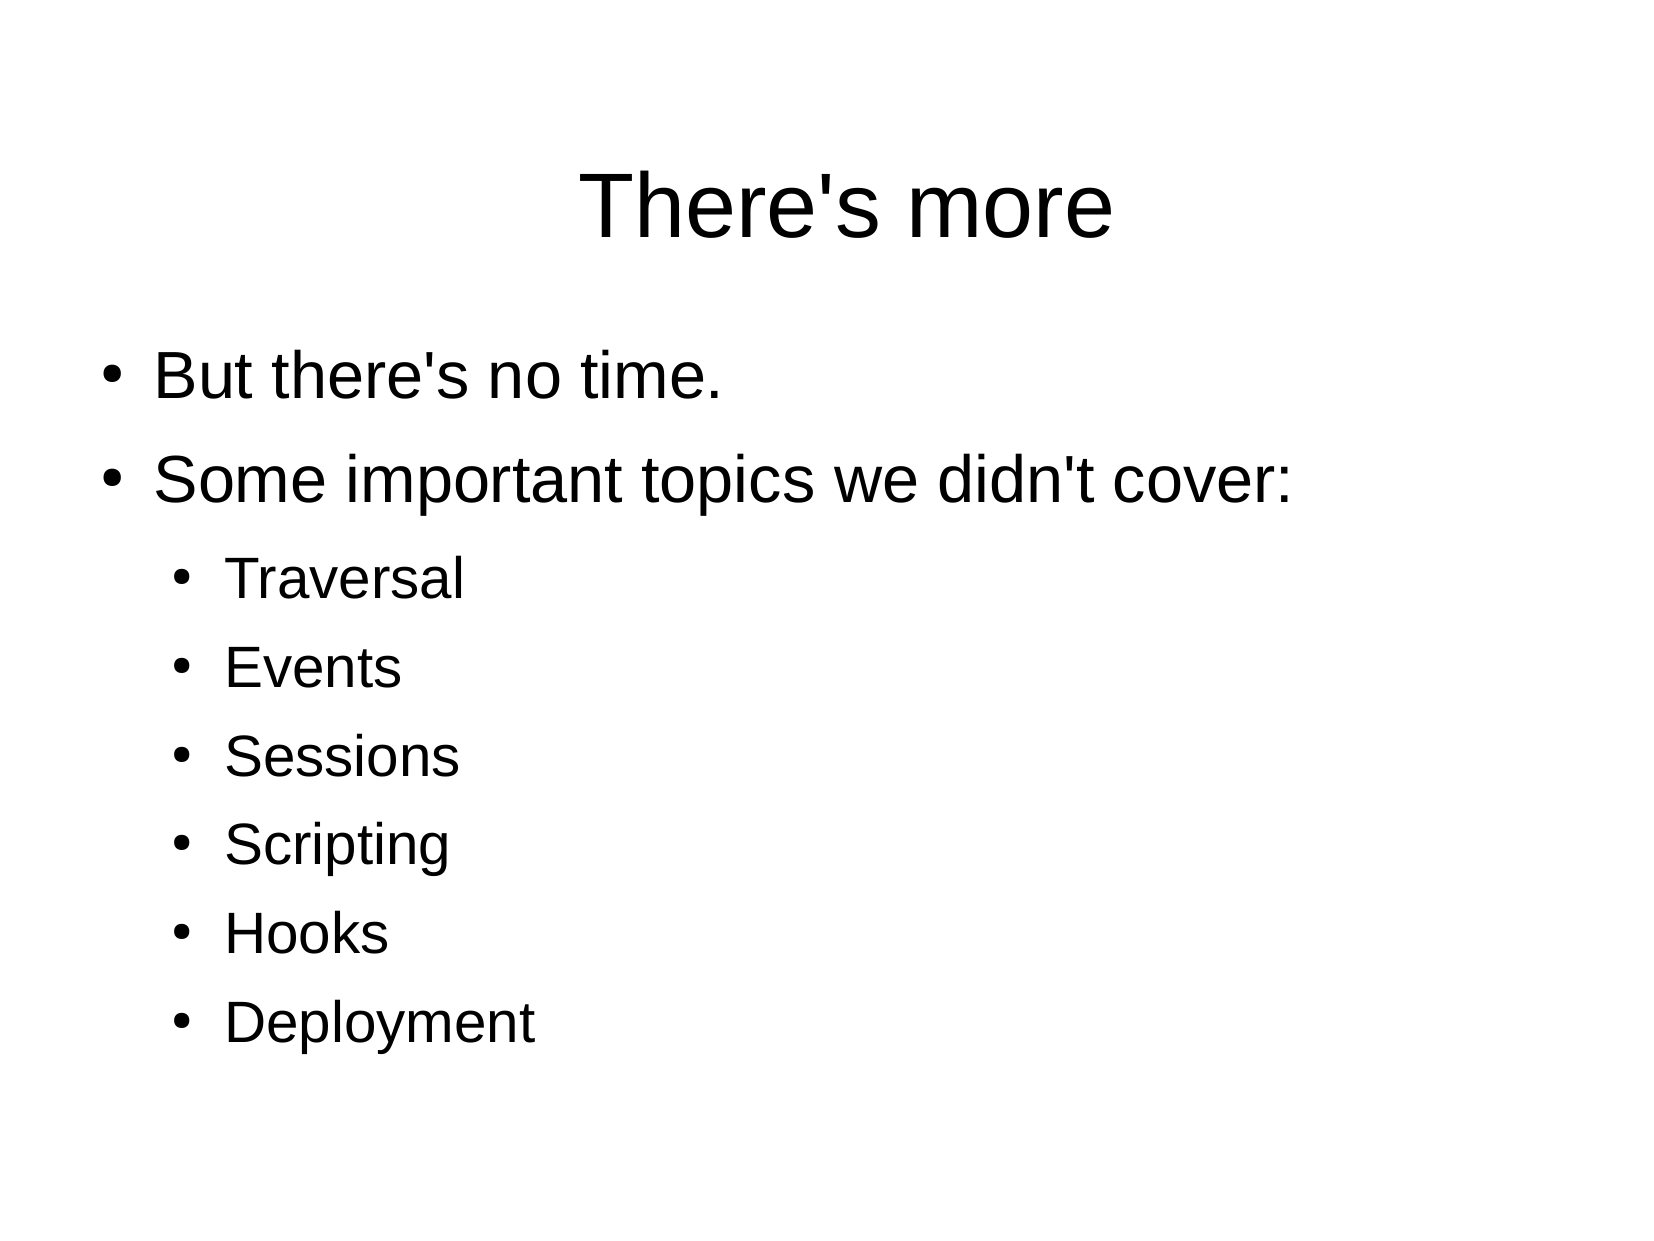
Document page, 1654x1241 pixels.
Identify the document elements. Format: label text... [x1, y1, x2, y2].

title There's more [82, 112, 1612, 301]
list But there's no time. Some important topics we didn't cover: Traversal Events Sessions Scripting Hooks Deployment [82, 337, 1571, 1157]
